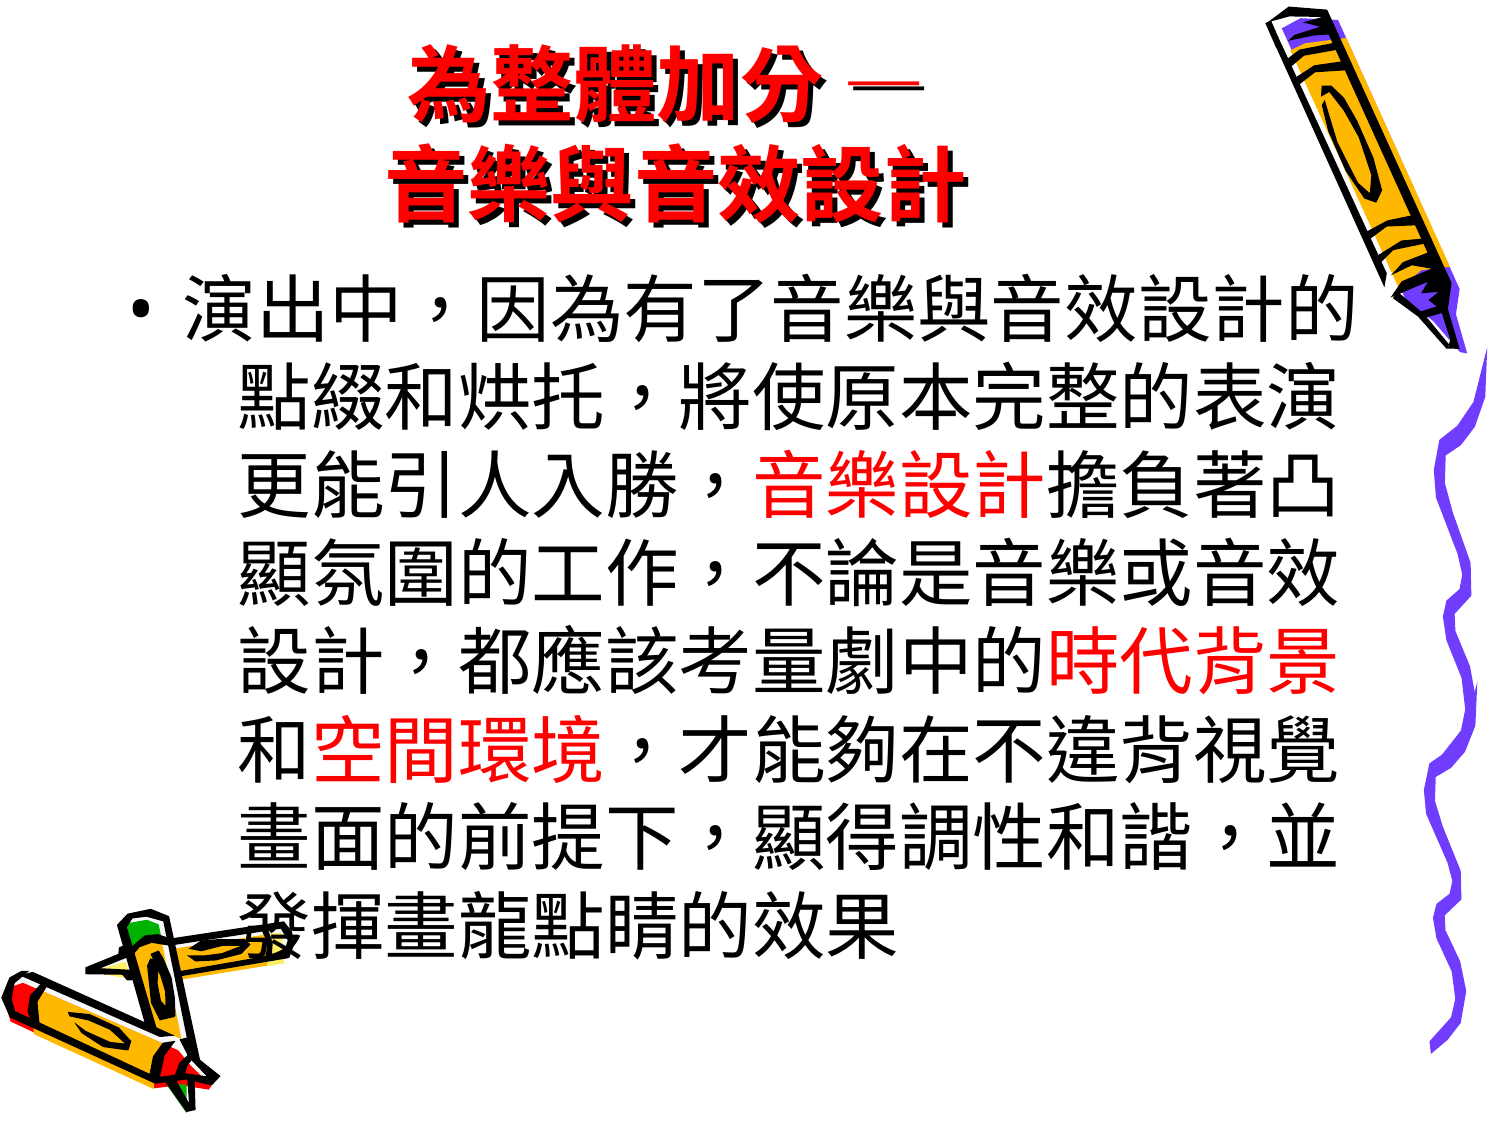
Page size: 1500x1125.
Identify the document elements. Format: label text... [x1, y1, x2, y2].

title 為整體加分 — 音樂與音效設計 [112, 24, 1240, 221]
list 演出中，因為有了音樂與音效設計的點綴和烘托，將使原本完整的表演更能引人入勝，音樂設計擔負著凸顯氛圍的工作，不論是音樂或音效設計，都應該考量劇中的時代背景和空間環境，才能夠在不違背視覺畫面的前提下，顯得調性和諧，並發揮畫龍點睛的效果 [112, 255, 1375, 1012]
